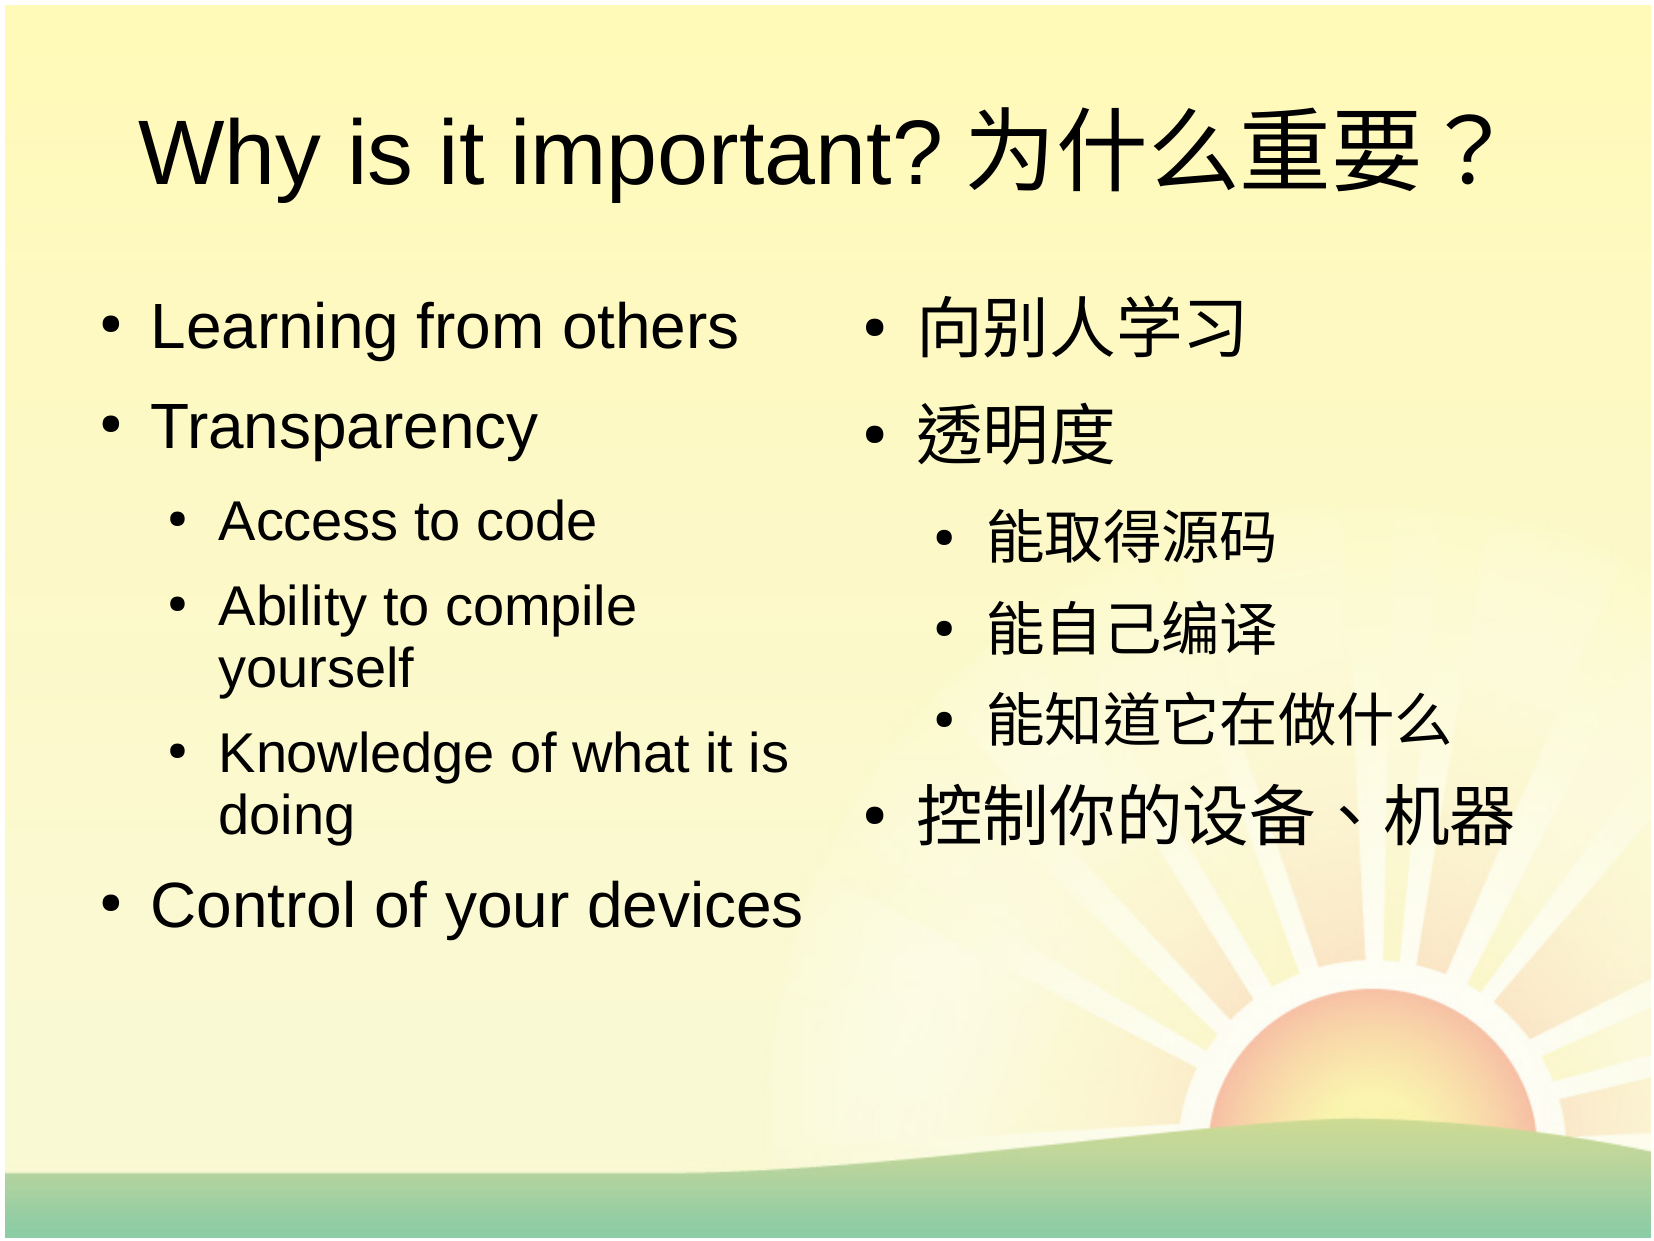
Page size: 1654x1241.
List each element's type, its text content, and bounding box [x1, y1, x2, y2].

list Learning from others Transparency Access to code Ability to compile yourself Knowledge of what it is doing Control of your devices [82, 290, 809, 1010]
title Why is it important?为什么重要？ [82, 49, 1571, 257]
picture [5, 5, 1651, 1238]
list 向别人学习 透明度 能取得源码 能自己编译 能知道它在做什么 控制你的设备、机器 [845, 290, 1572, 1010]
